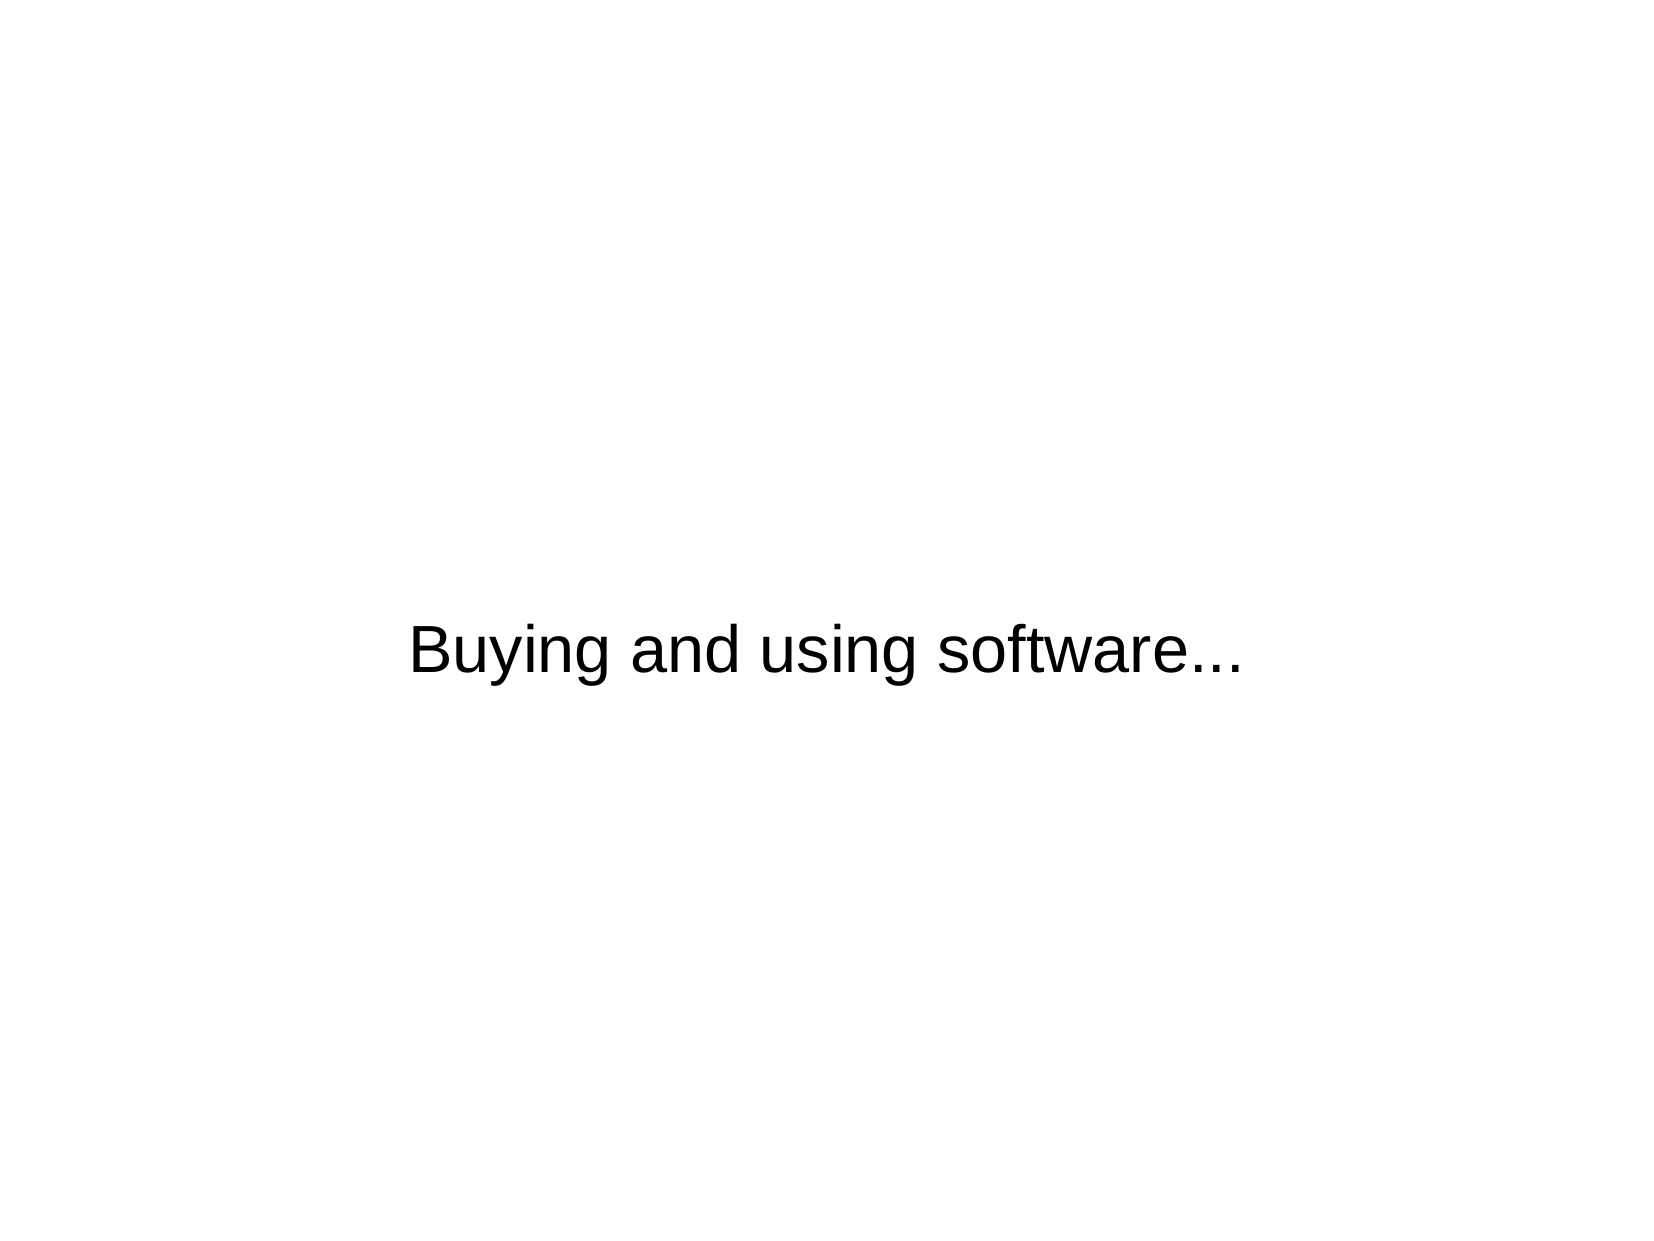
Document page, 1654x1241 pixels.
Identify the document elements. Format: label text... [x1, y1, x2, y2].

subtitle Buying and using software... [82, 290, 1571, 1010]
